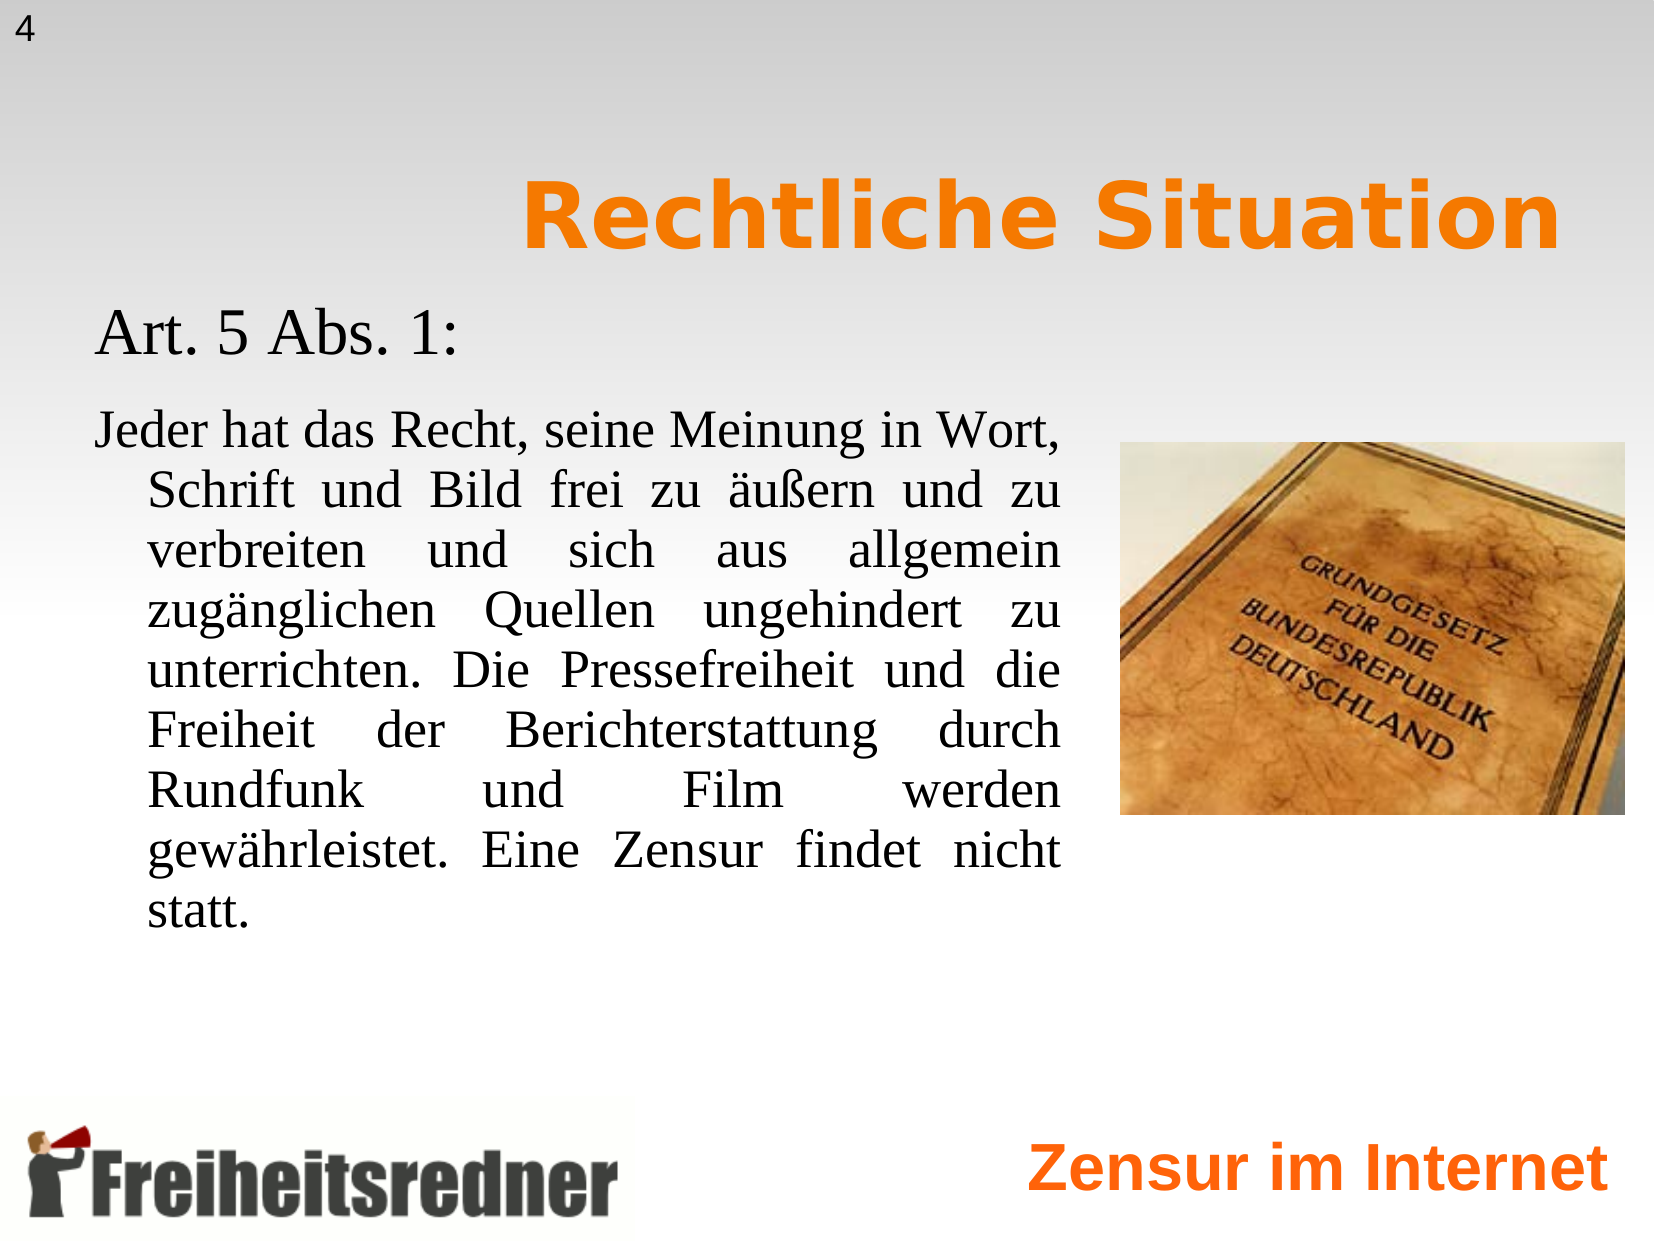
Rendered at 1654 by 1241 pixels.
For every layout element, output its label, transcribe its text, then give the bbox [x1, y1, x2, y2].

picture [0, 1096, 635, 1241]
title Rechtliche Situation [76, 163, 1565, 271]
picture [1120, 442, 1625, 815]
list Art. 5 Abs. 1: Jeder hat das Recht, seine Meinung in Wort, Schrift und Bild frei zu äußern und zu verbreiten und sich aus allgemein zugänglichen Quellen ungehindert zu unterrichten. Die Pressefreiheit und die Freiheit der Berichterstattung durch Rundfunk und Film werden gewährleistet. Eine Zensur findet nicht statt. [76, 295, 1063, 1099]
